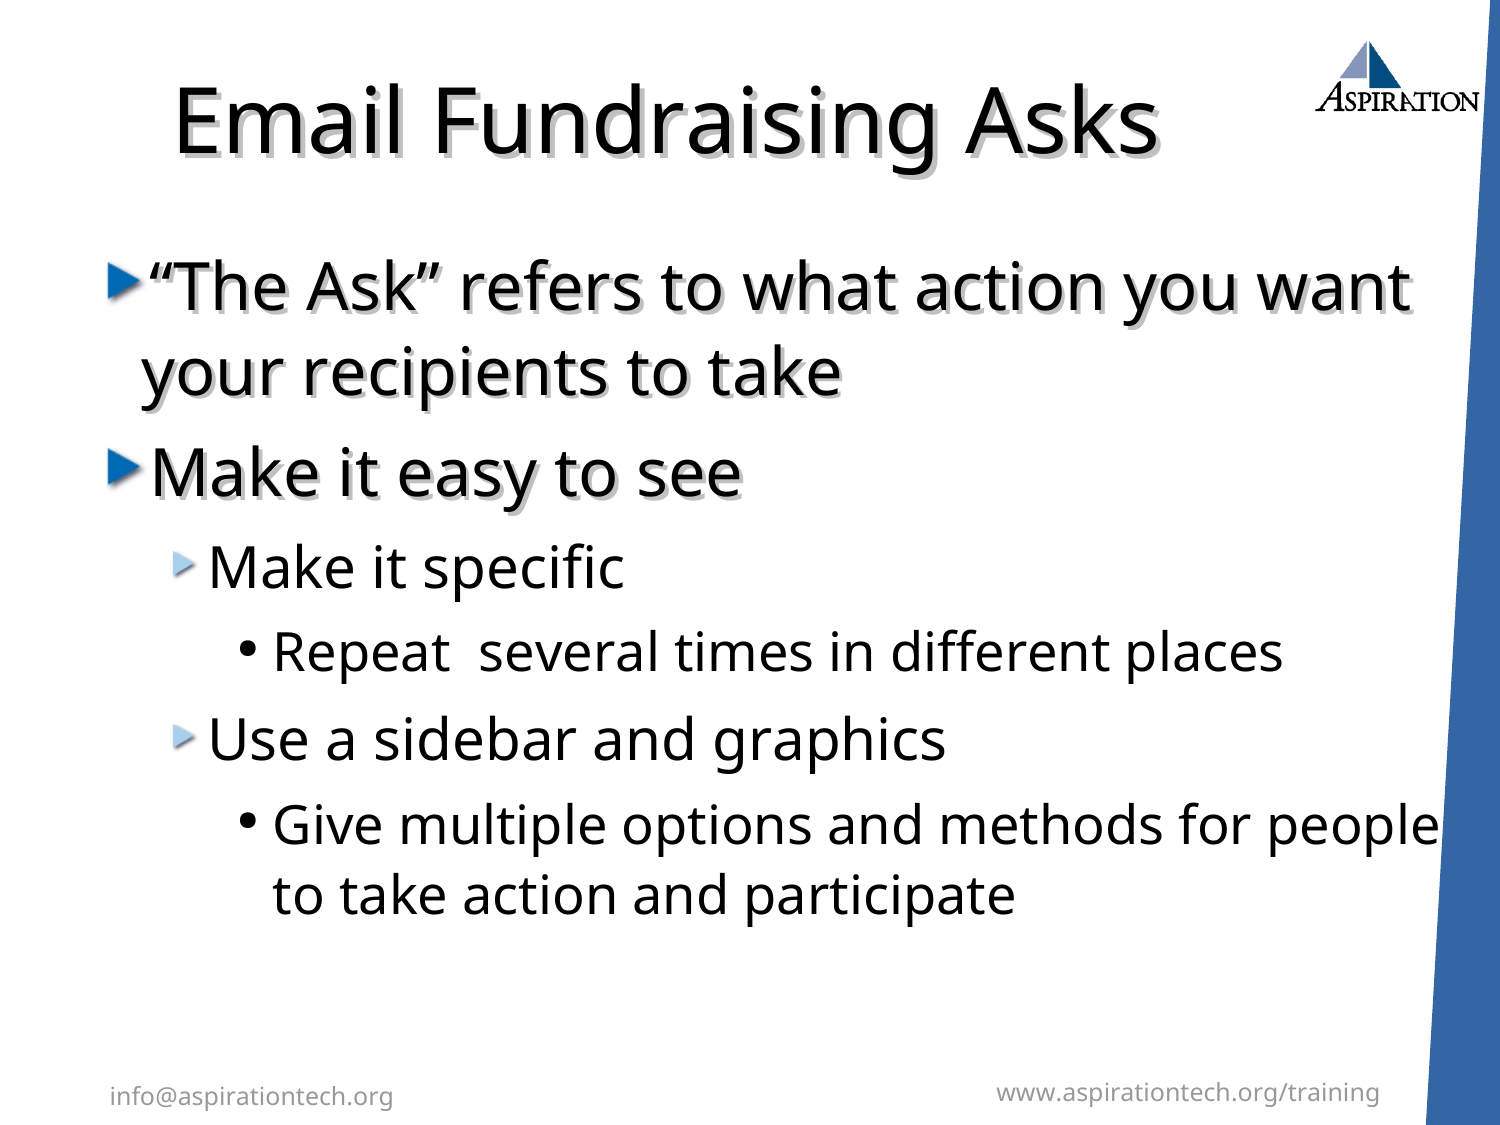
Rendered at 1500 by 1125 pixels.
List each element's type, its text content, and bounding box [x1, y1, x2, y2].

picture [1315, 41, 1480, 120]
title Email Fundraising Asks [49, 19, 1284, 206]
list “The Ask” refers to what action you want your recipients to take Make it easy to see Make it specific Repeat several times in different places Use a sidebar and graphics Give multiple options and methods for people to take action and participate [49, 238, 1447, 926]
